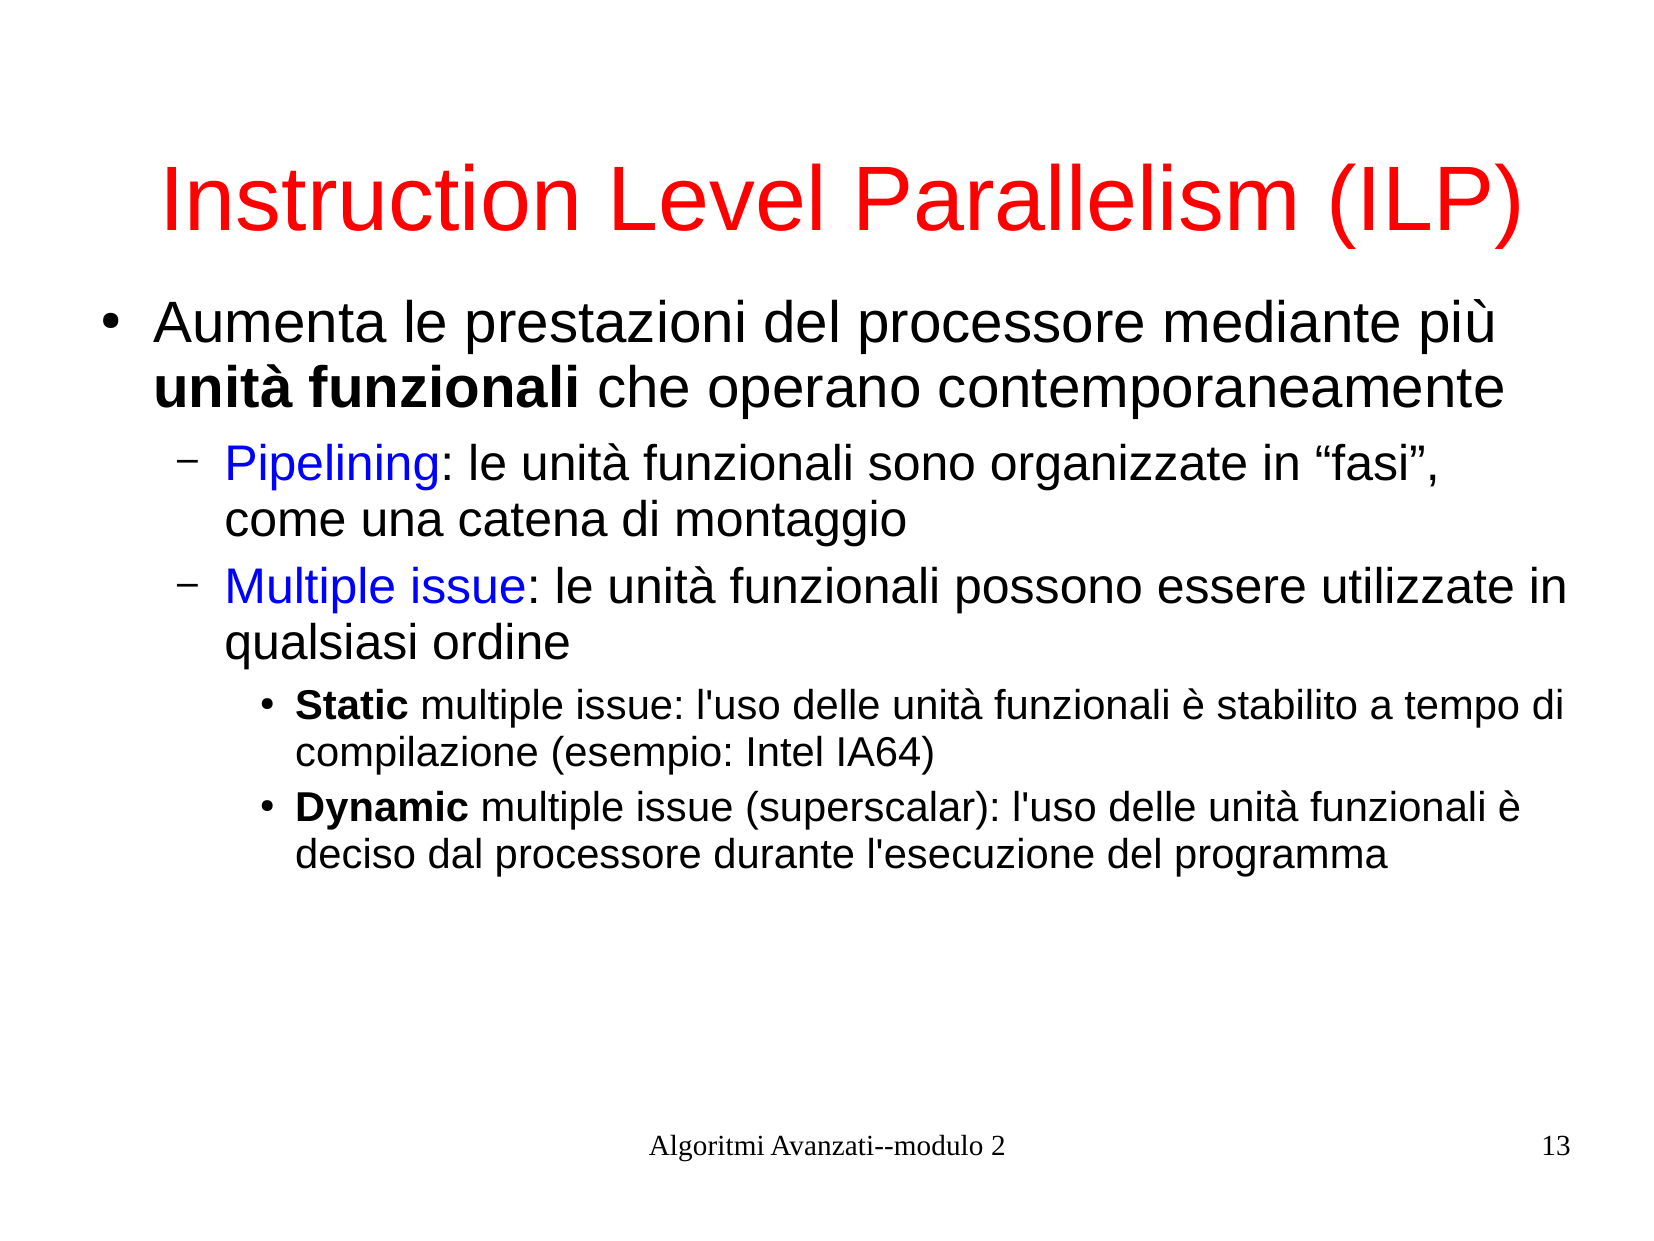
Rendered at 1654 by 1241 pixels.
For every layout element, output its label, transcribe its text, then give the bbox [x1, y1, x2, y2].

title Instruction Level Parallelism (ILP) [82, 49, 1571, 257]
list Aumenta le prestazioni del processore mediante più unità funzionali che operano contemporaneamente Pipelining: le unità funzionali sono organizzate in “fasi”, come una catena di montaggio Multiple issue: le unità funzionali possono essere utilizzate in qualsiasi ordine Static multiple issue: l'uso delle unità funzionali è stabilito a tempo di compilazione (esempio: Intel IA64) Dynamic multiple issue (superscalar): l'uso delle unità funzionali è deciso dal processore durante l'esecuzione del programma [82, 290, 1571, 1109]
